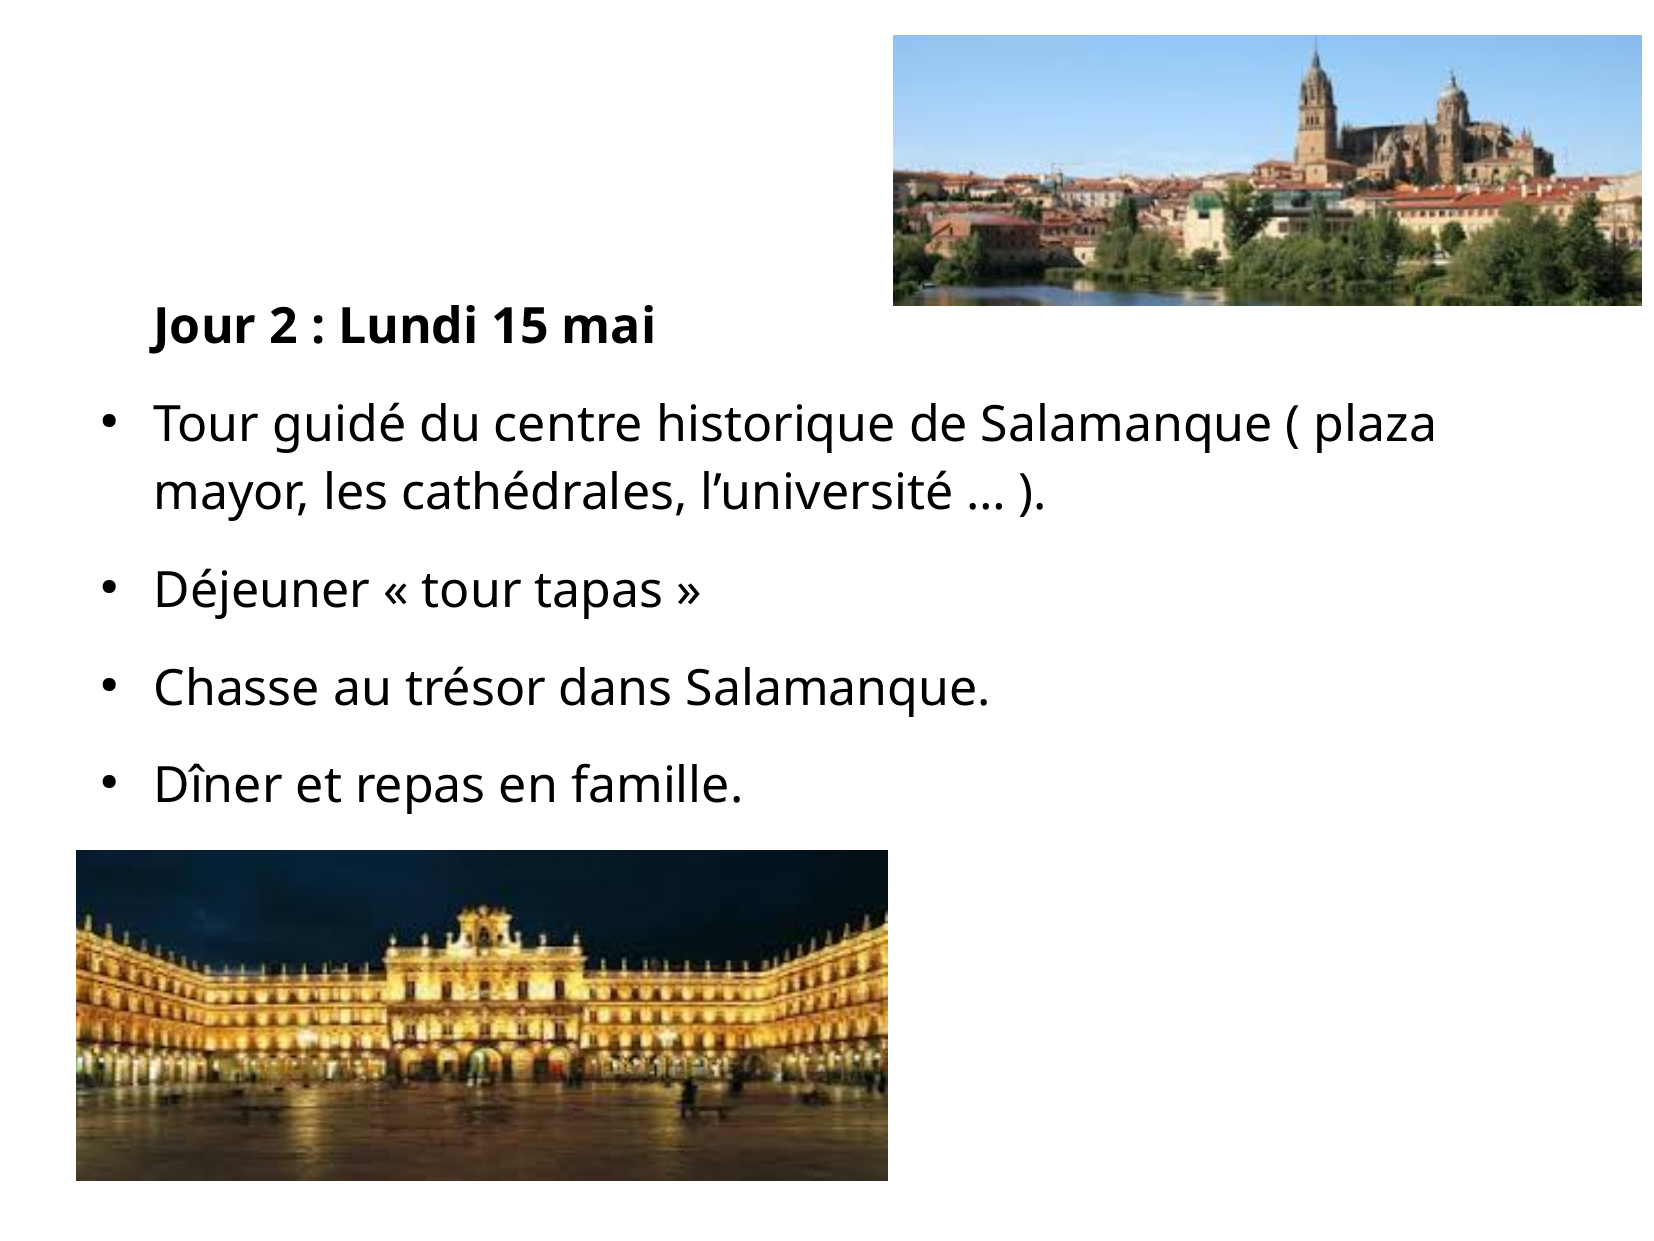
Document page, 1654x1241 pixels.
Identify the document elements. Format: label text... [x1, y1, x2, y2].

list Jour 2 : Lundi 15 mai Tour guidé du centre historique de Salamanque ( plaza mayor, les cathédrales, l’université … ). Déjeuner « tour tapas » Chasse au trésor dans Salamanque. Dîner et repas en famille. [82, 290, 1571, 1010]
picture [893, 35, 1642, 306]
picture [76, 850, 888, 1181]
